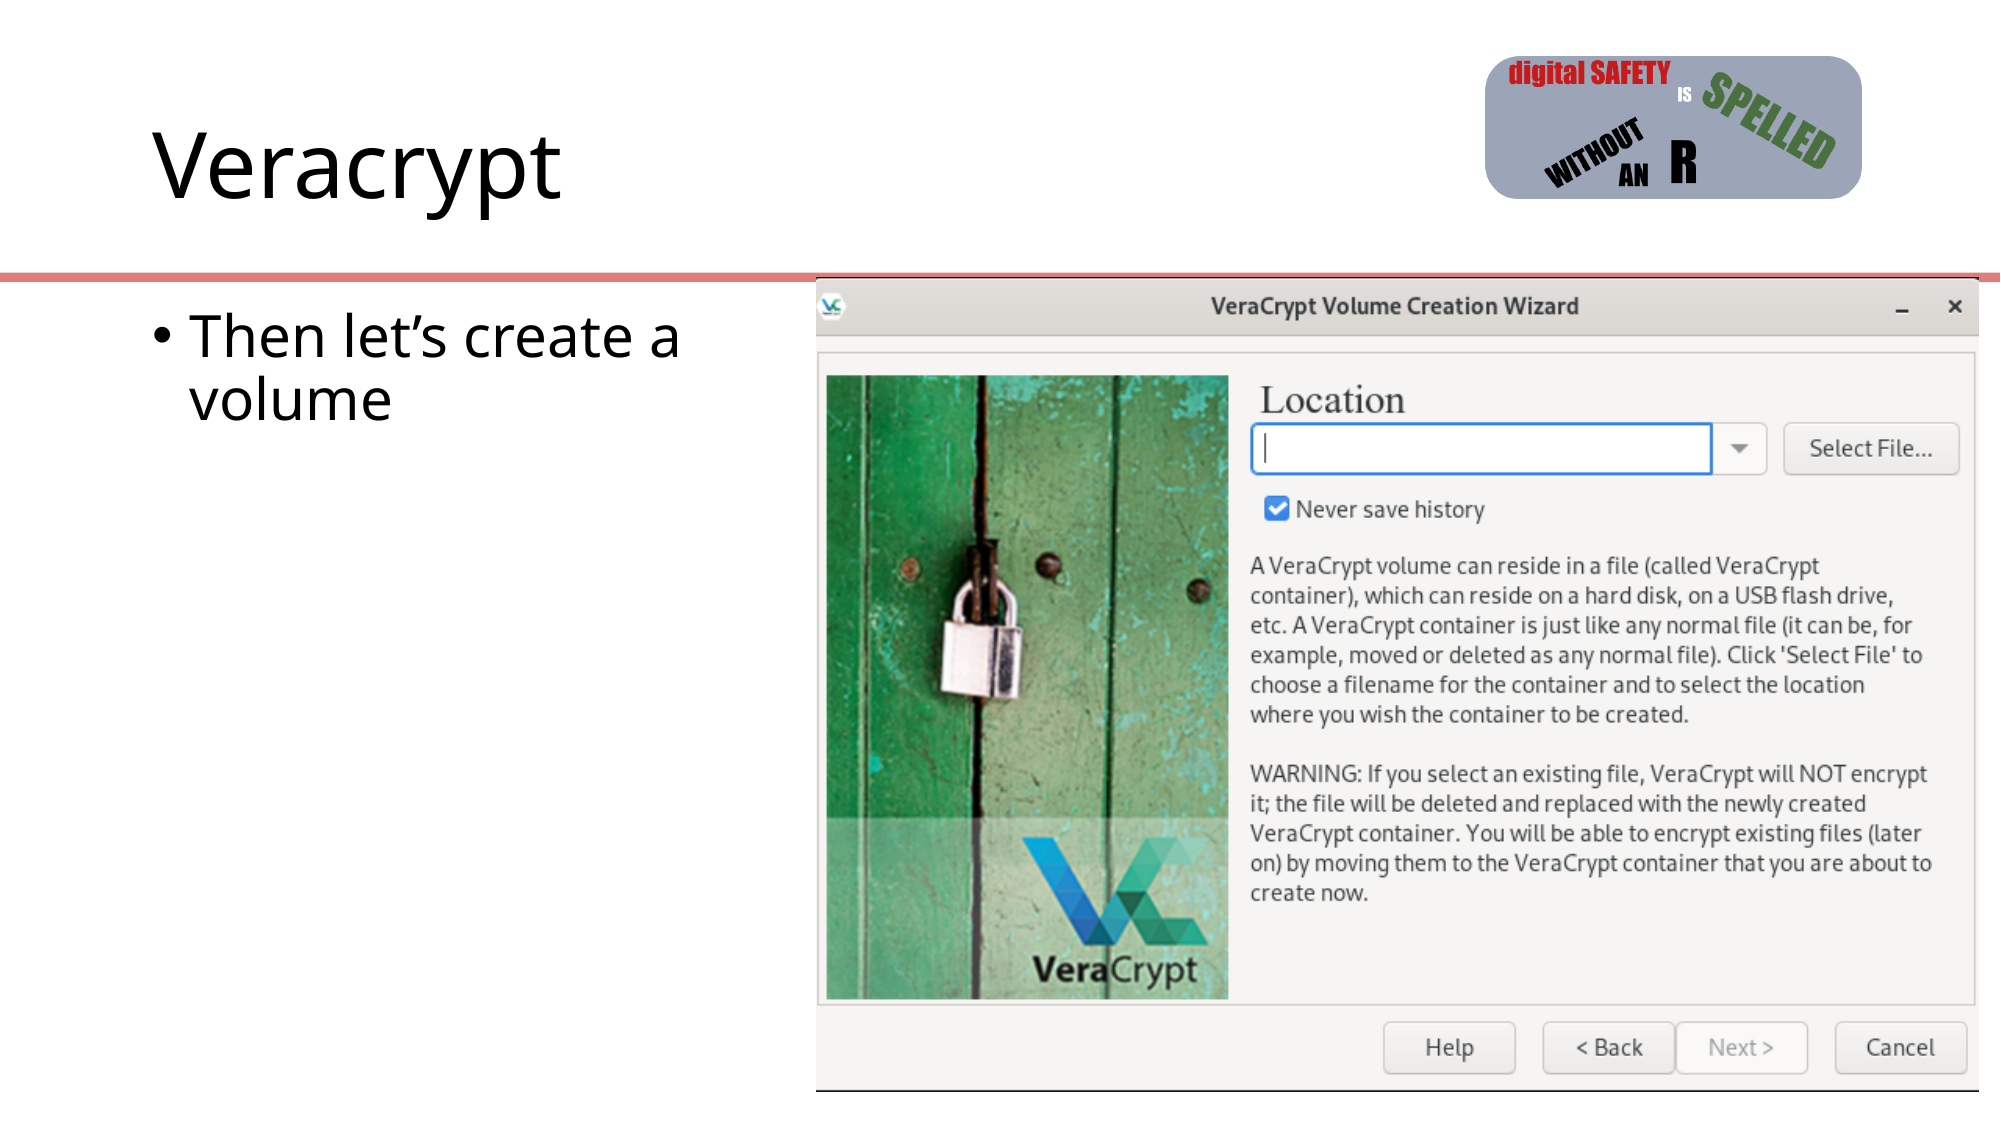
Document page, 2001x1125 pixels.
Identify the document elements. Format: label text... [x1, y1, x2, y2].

picture [816, 277, 1979, 1092]
list Then let’s create a volume [137, 299, 816, 1014]
title Veracrypt [137, 59, 1863, 278]
